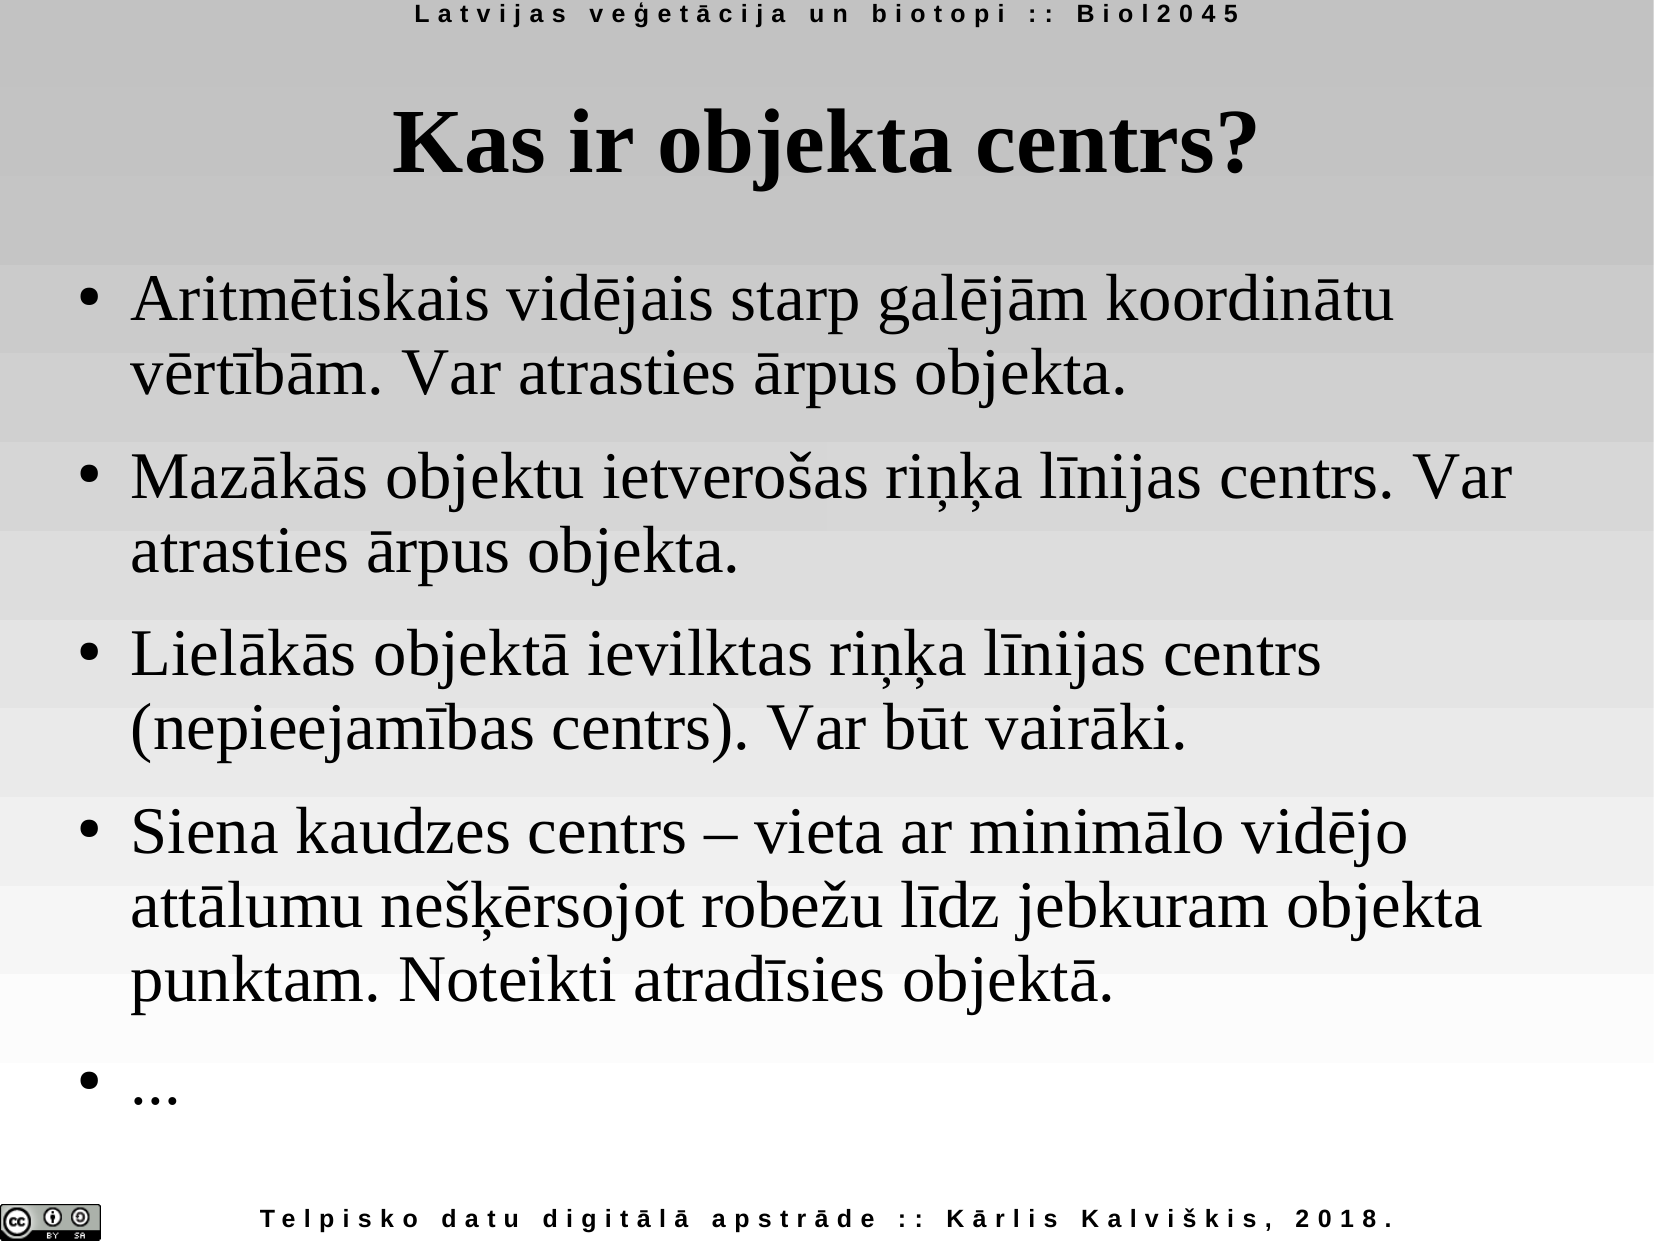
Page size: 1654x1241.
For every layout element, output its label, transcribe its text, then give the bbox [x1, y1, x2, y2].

title Kas ir objekta centrs? [59, 37, 1596, 246]
picture [0, 0, 1654, 1241]
list Aritmētiskais vidējais starp galējām koordinātu vērtībām. Var atrasties ārpus objekta. Mazākās objektu ietverošas riņķa līnijas centrs. Var atrasties ārpus objekta. Lielākās objektā ievilktas riņķa līnijas centrs (nepieejamības centrs). Var būt vairāki. Siena kaudzes centrs – vieta ar minimālo vidējo attālumu nešķērsojot robežu līdz jebkuram objekta punktam. Noteikti atradīsies objektā. ... [59, 261, 1596, 1120]
